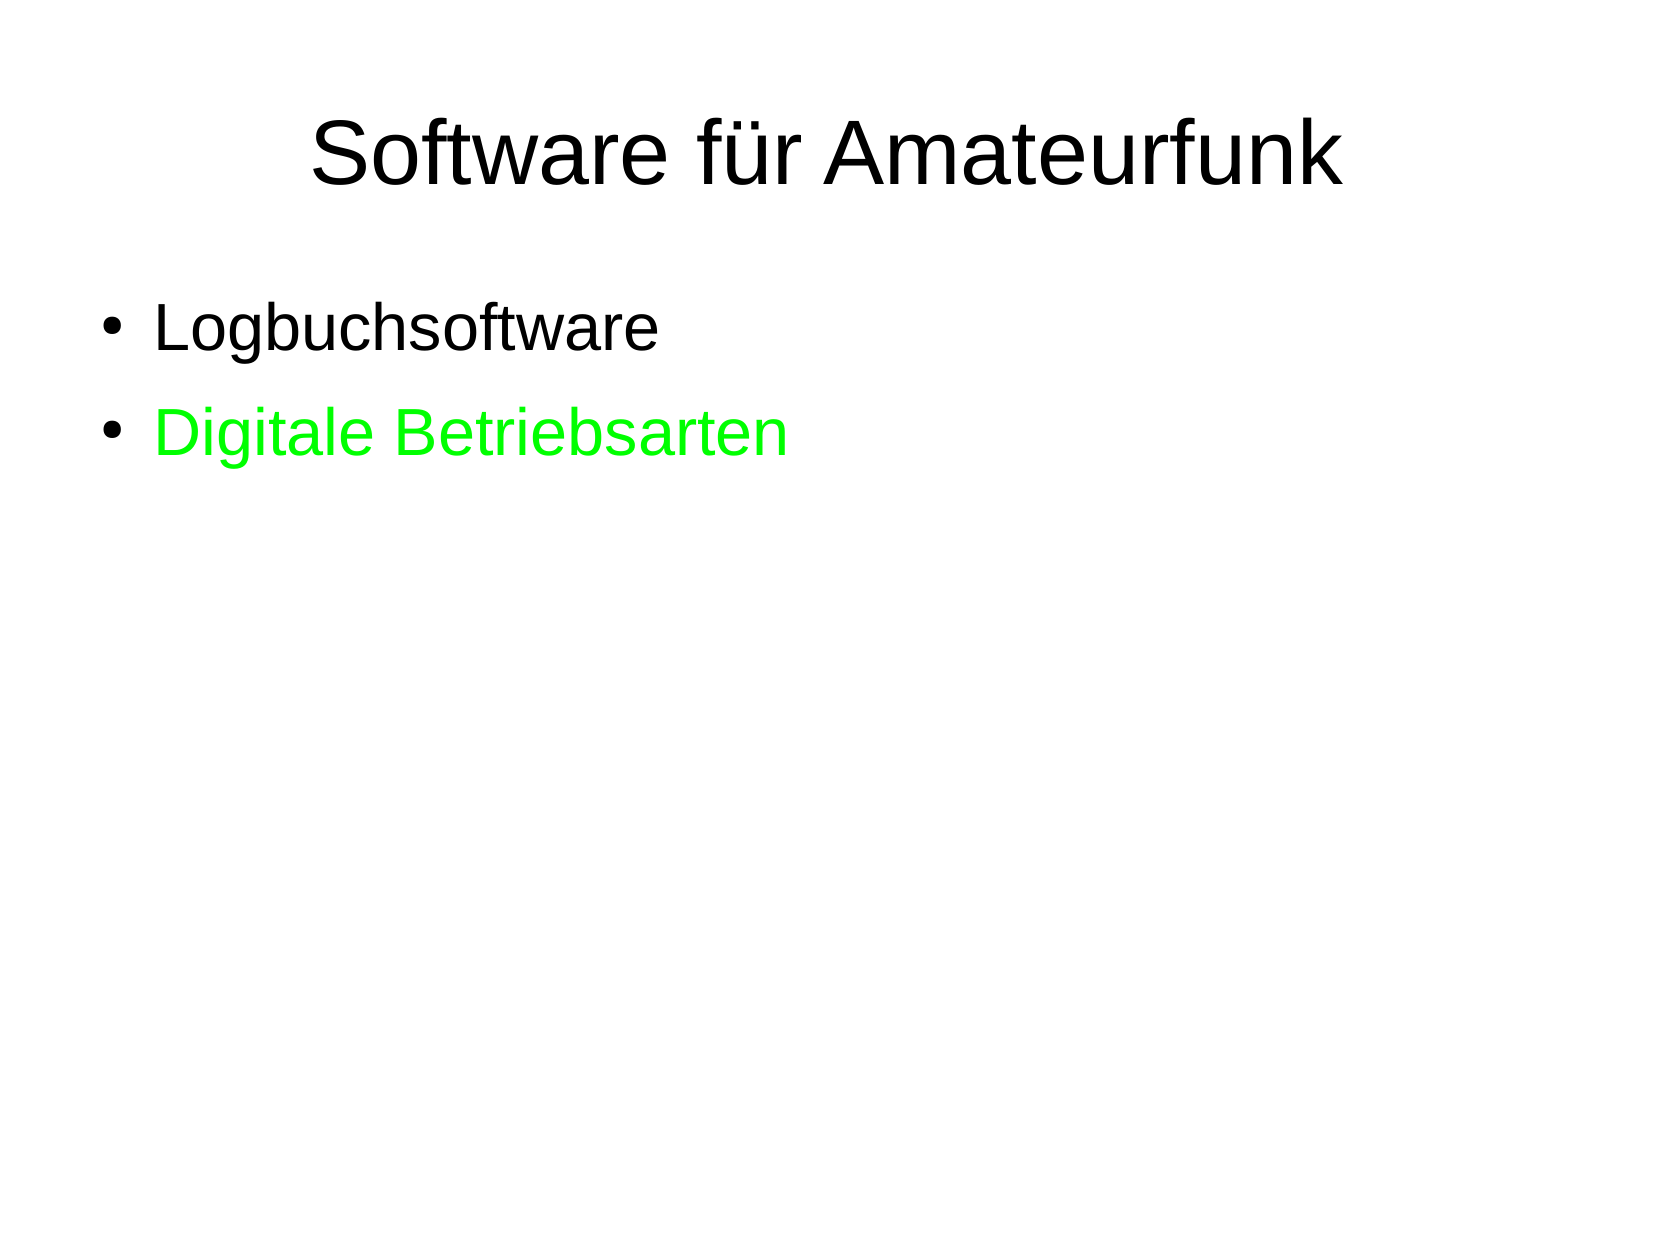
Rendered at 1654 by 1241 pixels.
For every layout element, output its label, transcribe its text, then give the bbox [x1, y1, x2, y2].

title Software für Amateurfunk [82, 49, 1571, 257]
list Logbuchsoftware Digitale Betriebsarten [82, 290, 1571, 1010]
